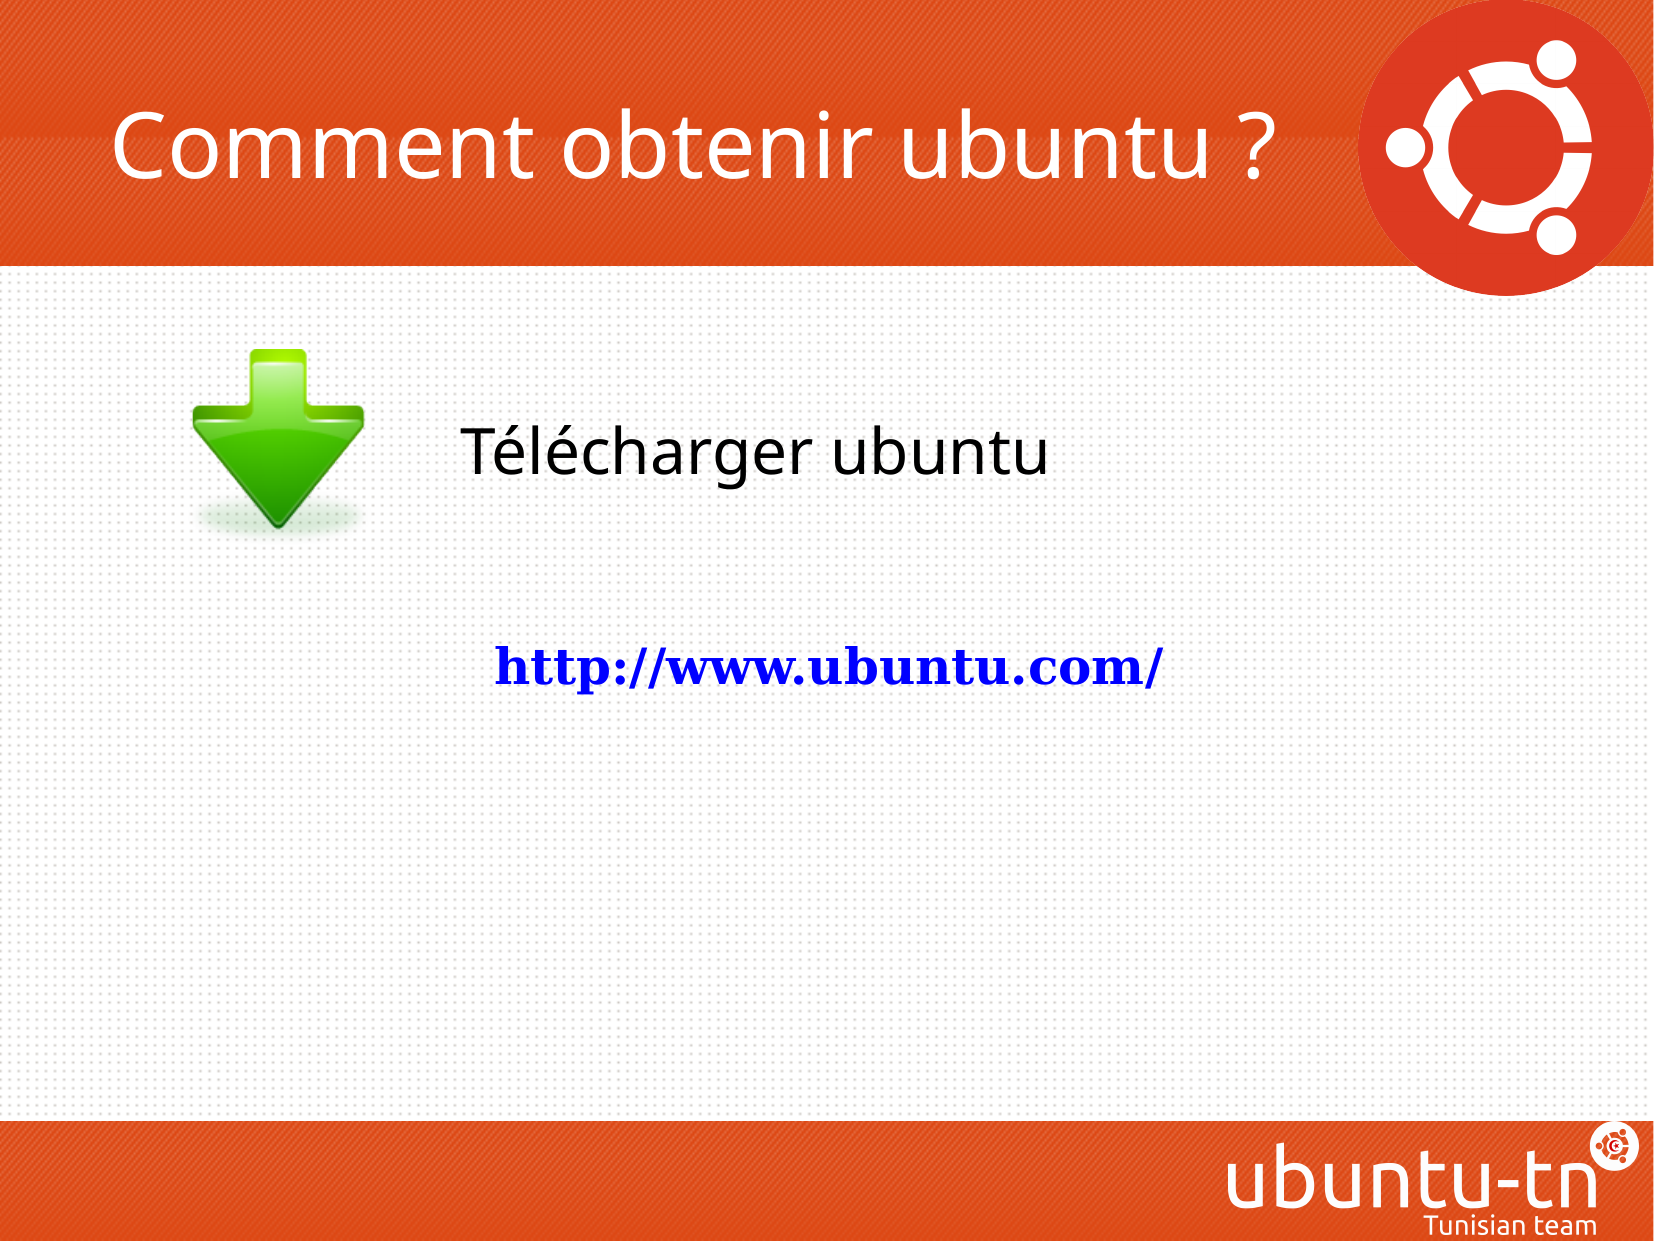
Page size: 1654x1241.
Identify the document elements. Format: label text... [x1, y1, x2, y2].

picture [0, 0, 1654, 1241]
text_box http://www.ubuntu.com/ [479, 629, 1179, 763]
title Comment obtenir ubuntu ? [29, 36, 1359, 250]
list Télécharger ubuntu [460, 405, 1406, 493]
